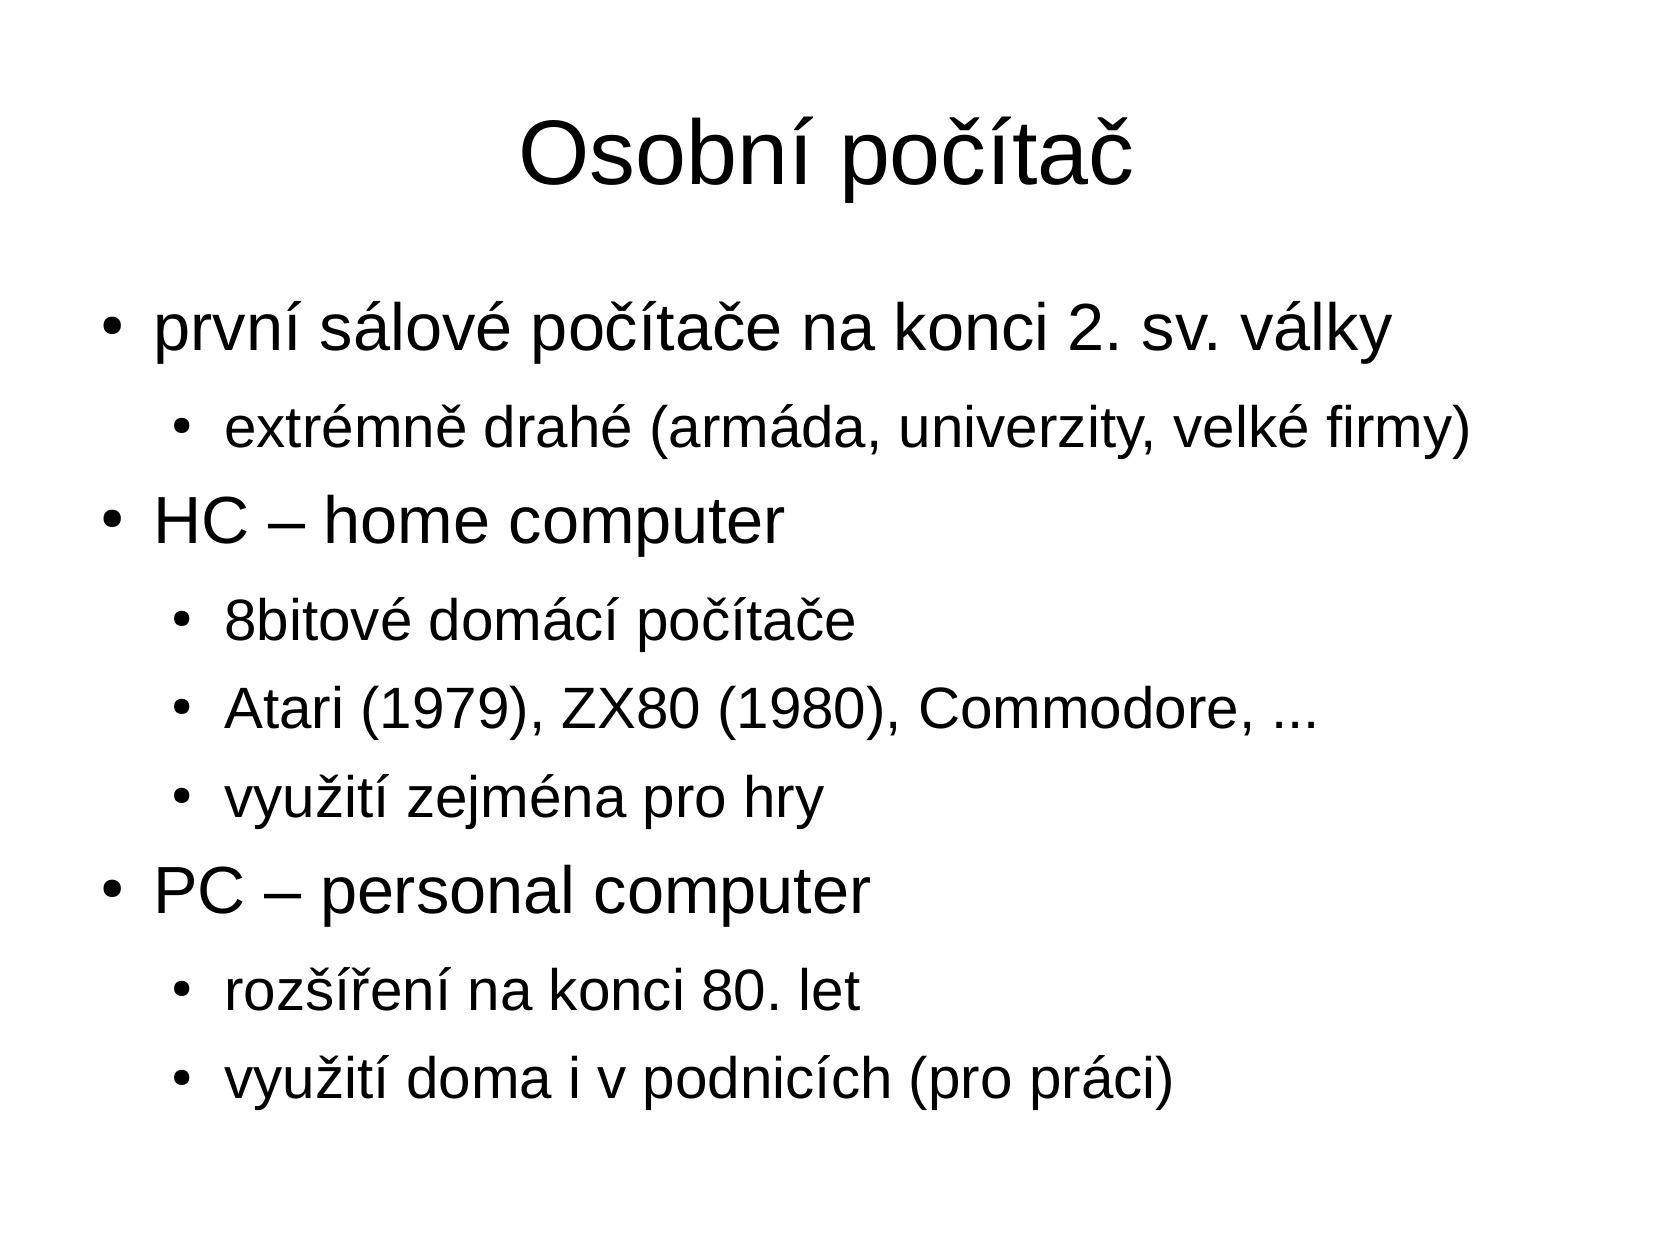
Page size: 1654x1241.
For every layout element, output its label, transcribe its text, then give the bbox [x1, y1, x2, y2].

title Osobní počítač [82, 49, 1571, 257]
list první sálové počítače na konci 2. sv. války extrémně drahé (armáda, univerzity, velké firmy) HC – home computer 8bitové domácí počítače Atari (1979), ZX80 (1980), Commodore, ... využití zejména pro hry PC – personal computer rozšíření na konci 80. let využití doma i v podnicích (pro práci) [82, 290, 1571, 1112]
